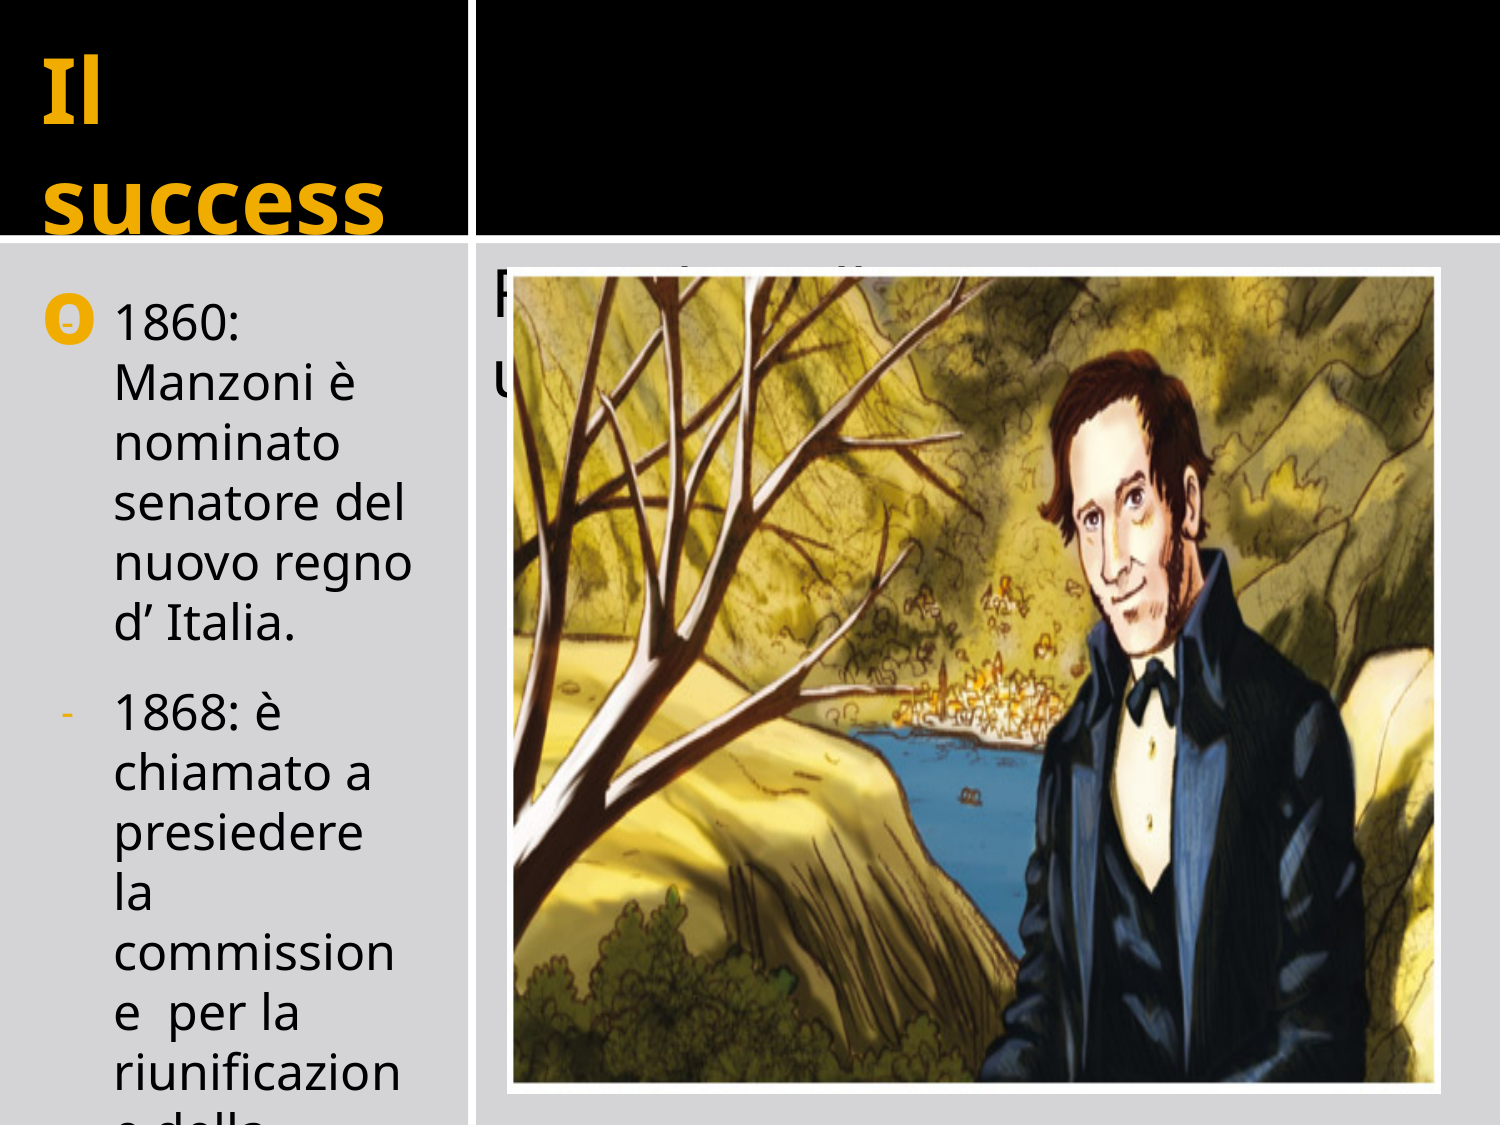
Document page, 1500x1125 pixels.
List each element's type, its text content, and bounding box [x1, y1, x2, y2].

picture [507, 267, 1441, 1094]
list 1860: Manzoni è nominato senatore del nuovo regno d’ Italia. 1868: è chiamato a presiedere la commissione per la riunificazione della lingua. [26, 283, 432, 1099]
title Il successo [26, 25, 442, 186]
